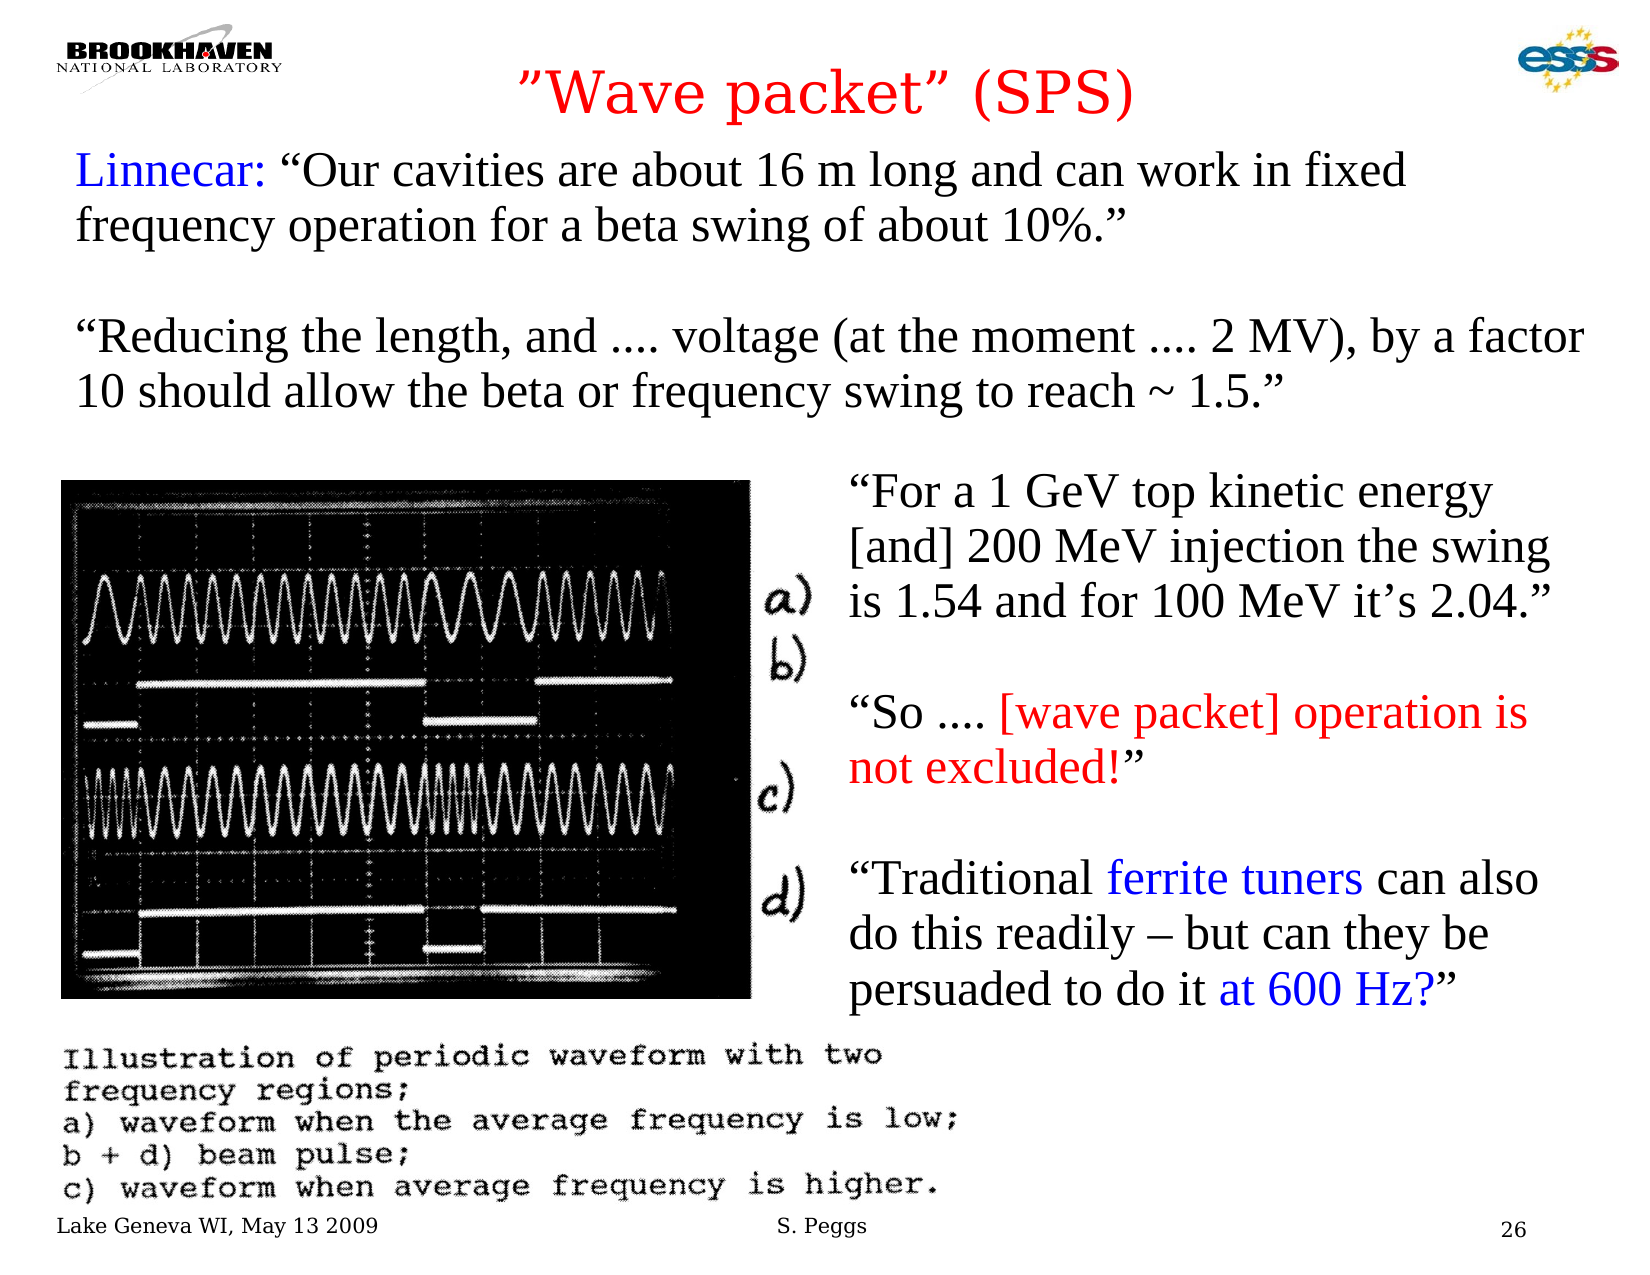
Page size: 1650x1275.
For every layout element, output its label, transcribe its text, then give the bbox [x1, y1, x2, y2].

picture [1555, 52, 1566, 57]
picture [56, 24, 282, 59]
text_box ”Wave packet” (SPS) [48, 59, 1621, 128]
text_box “For a 1 GeV top kinetic energy [and] 200 MeV injection the swing is 1.54 and for 100 MeV it’s 2.04.” “So .... [wave packet] operation is not excluded!” “Traditional ferrite tuners can also do this readily – but can they be persuaded to do it at 600 Hz?” [848, 462, 1597, 1020]
picture [58, 1040, 959, 1213]
picture [1518, 25, 1619, 59]
text_box Linnecar: “Our cavities are about 16 m long and can work in fixed frequency operation for a beta swing of about 10%.” “Reducing the length, and .... voltage (at the moment .... 2 MV), by a factor 10 should allow the beta or frequency swing to reach ~ 1.5.” [75, 141, 1591, 436]
picture [61, 480, 812, 999]
